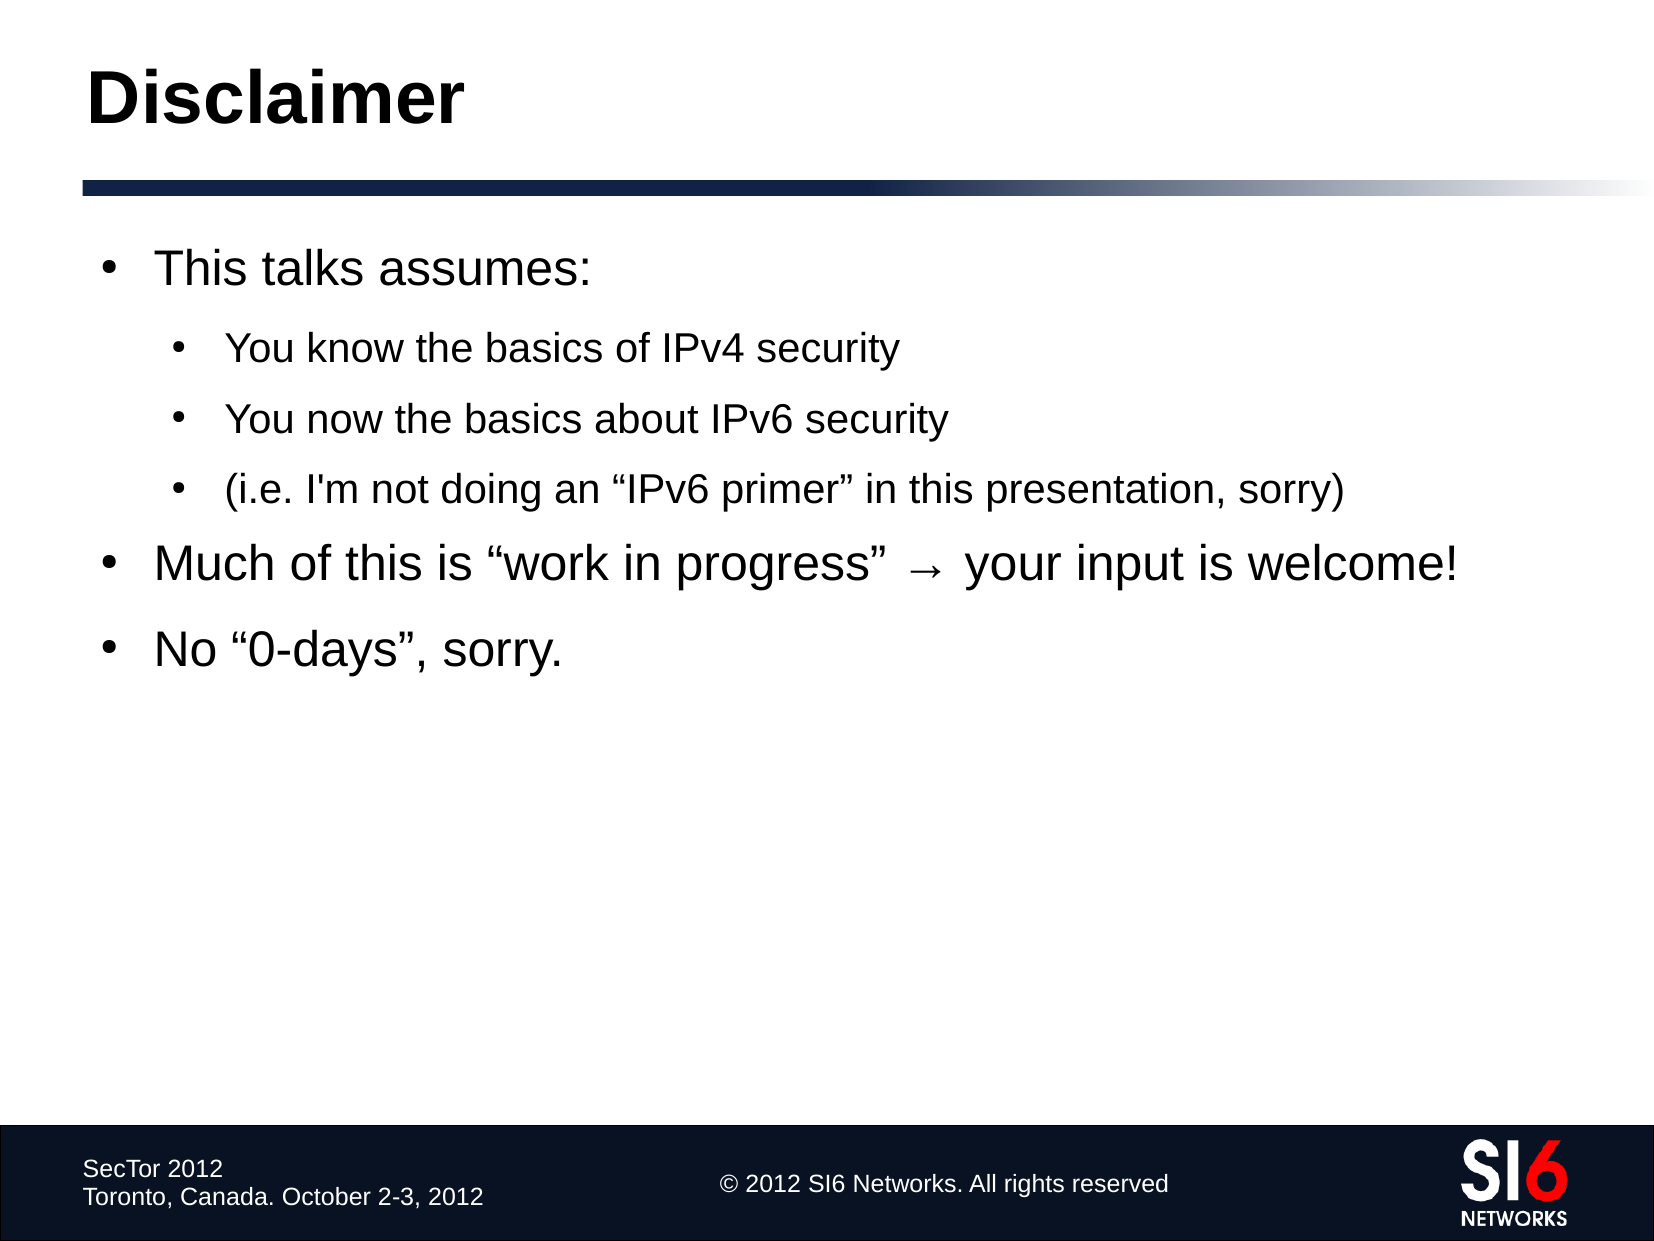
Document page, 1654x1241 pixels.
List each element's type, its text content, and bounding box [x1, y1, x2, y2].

picture [1461, 1139, 1567, 1226]
title Disclaimer [86, 30, 1576, 166]
list This talks assumes: You know the basics of IPv4 security You now the basics about IPv6 security (i.e. I'm not doing an “IPv6 primer” in this presentation, sorry) Much of this is “work in progress” → your input is welcome! No “0-days”, sorry. [82, 240, 1571, 1059]
